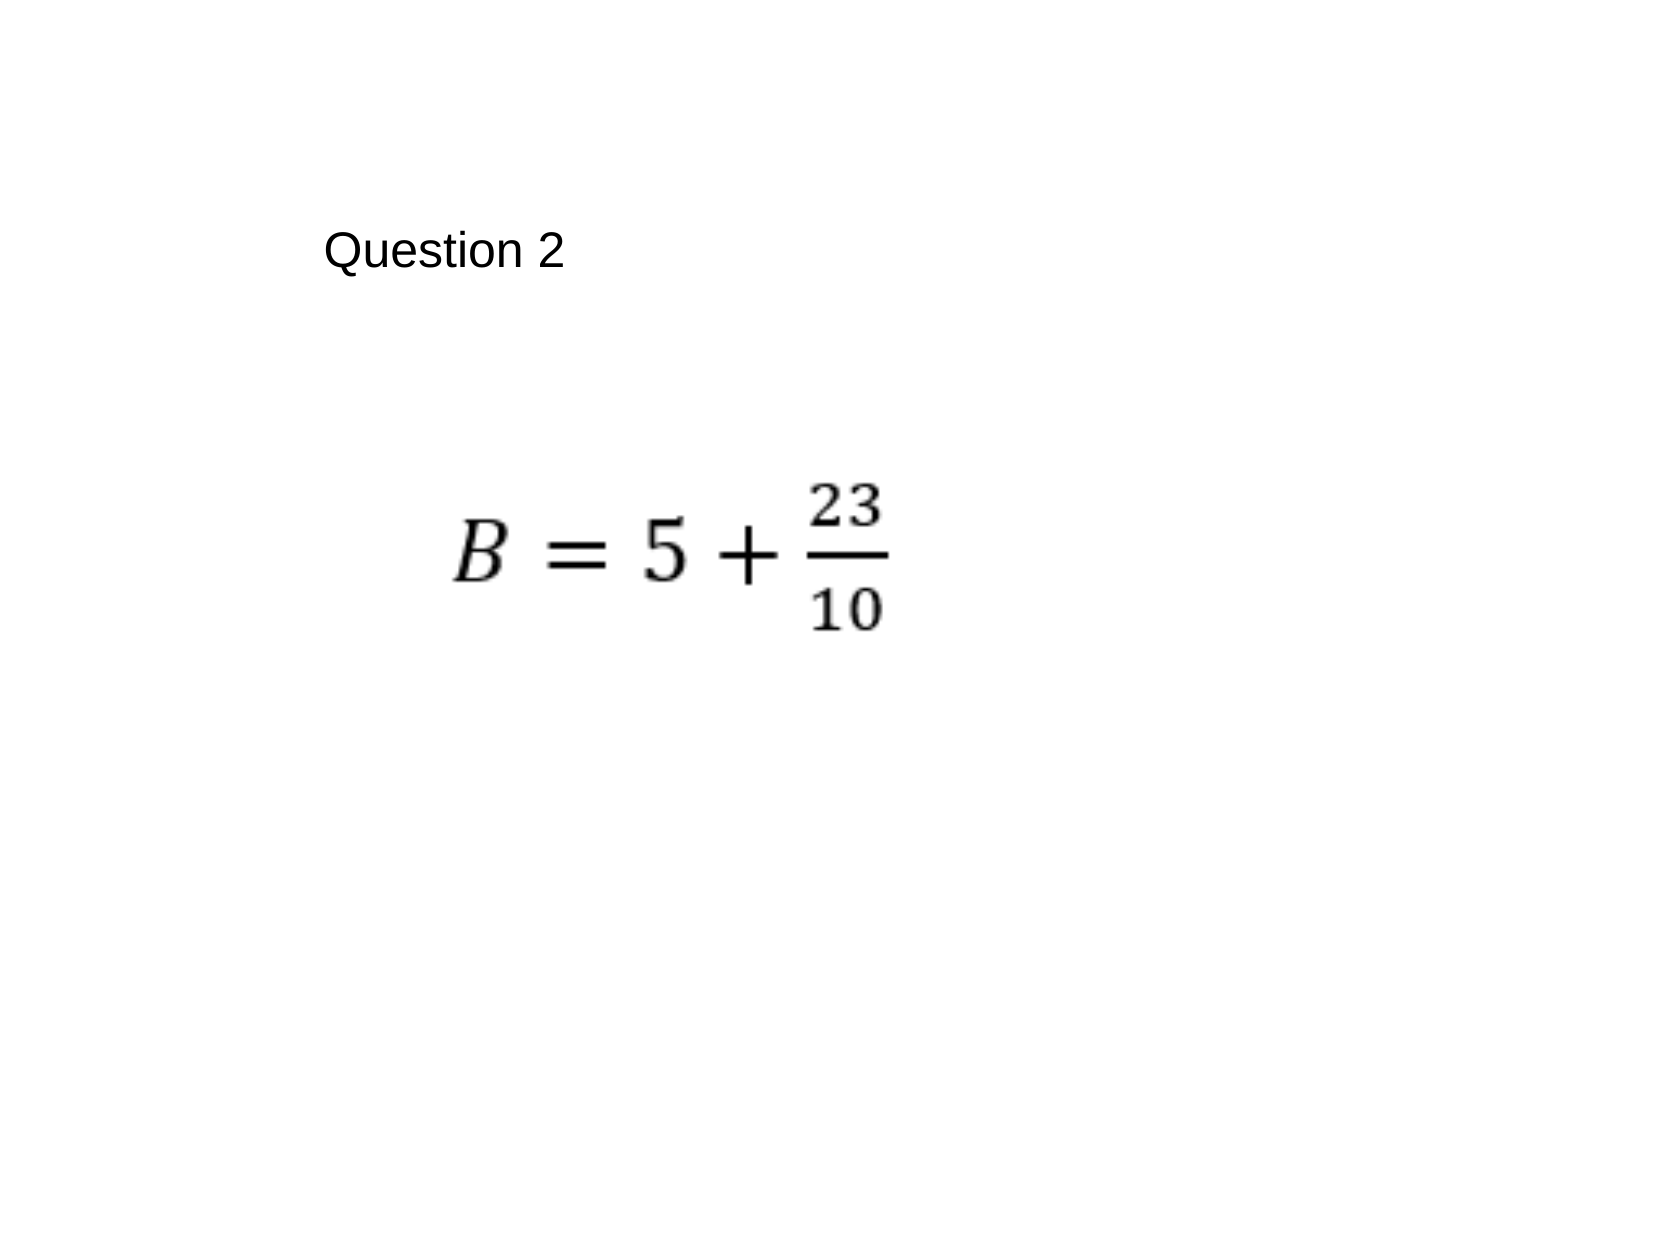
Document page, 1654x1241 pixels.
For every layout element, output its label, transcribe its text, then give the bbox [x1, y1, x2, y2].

text_box Question 2 [309, 214, 581, 286]
picture [405, 400, 961, 690]
